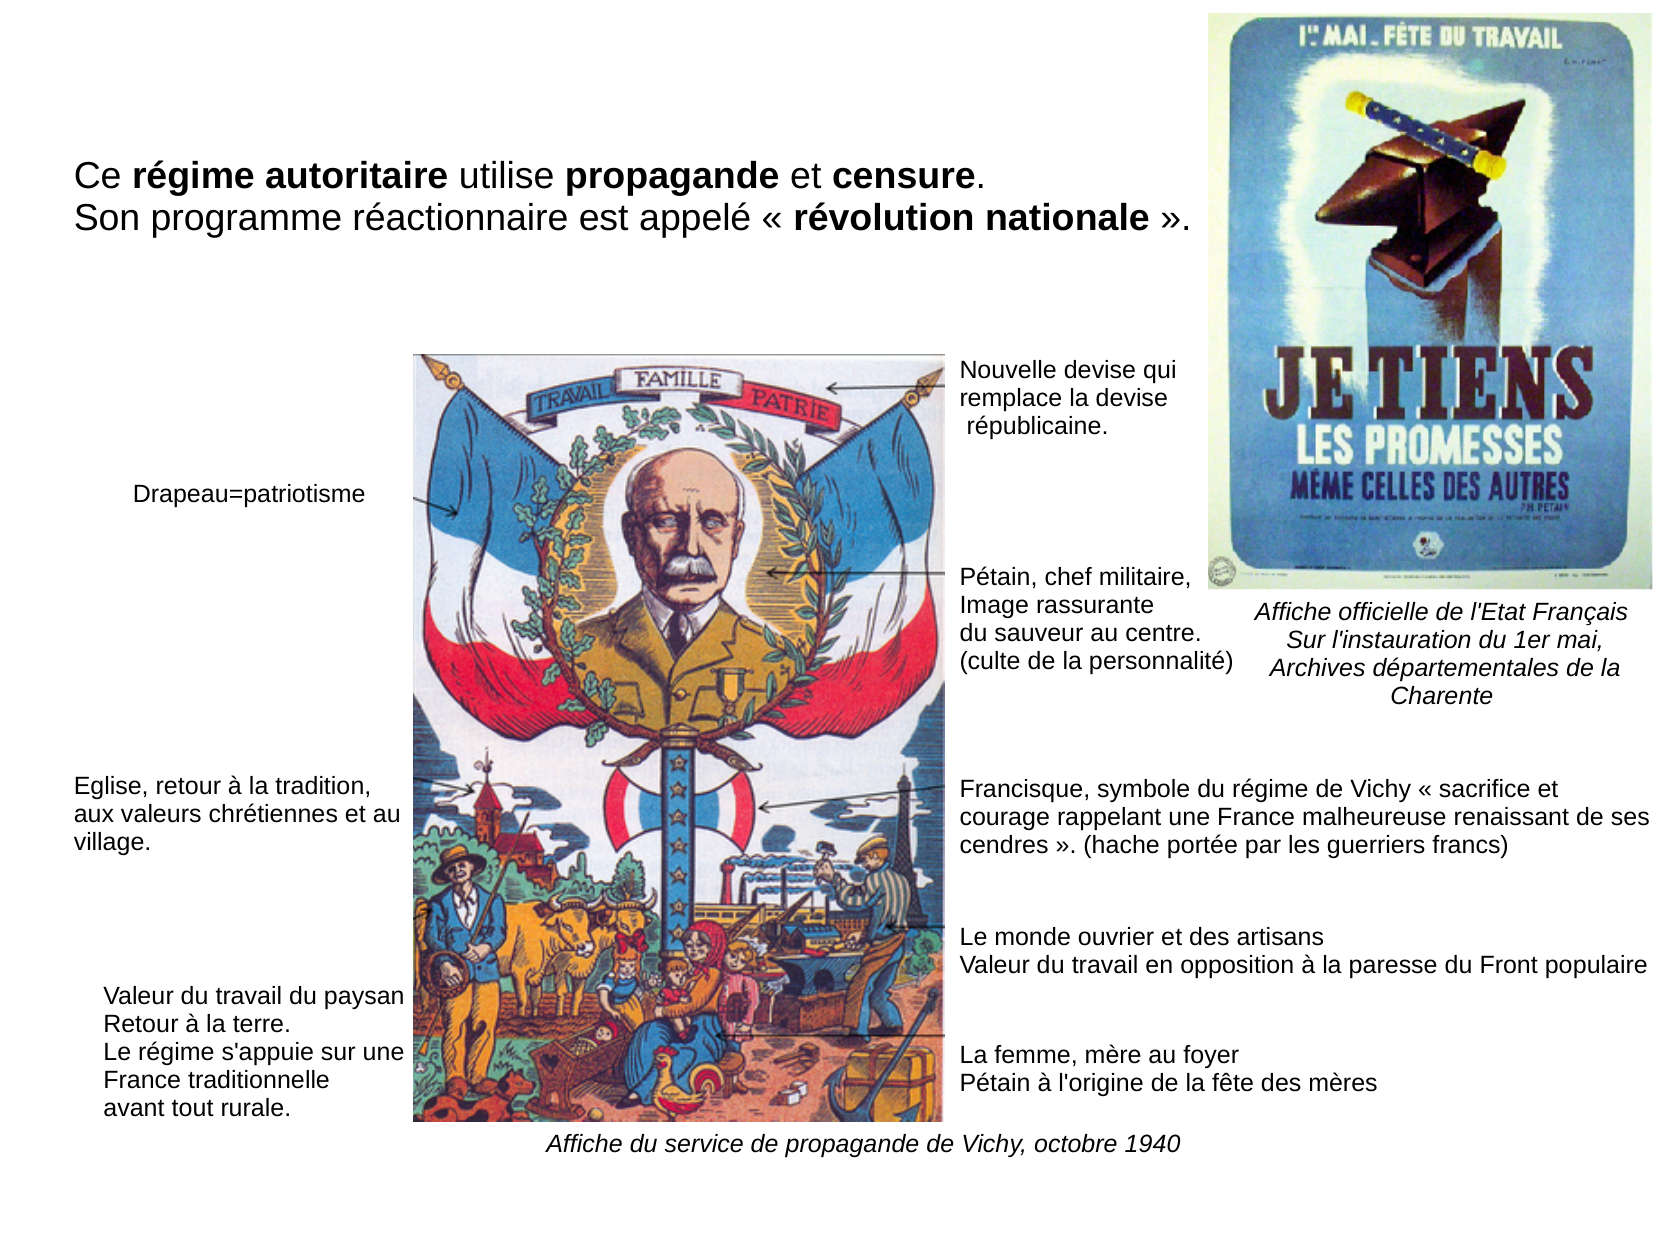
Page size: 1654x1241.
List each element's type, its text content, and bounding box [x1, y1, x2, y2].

text_box Valeur du travail du paysan Retour à la terre. Le régime s'appuie sur une France traditionnelle avant tout rurale. [88, 974, 421, 1130]
text_box Francisque, symbole du régime de Vichy « sacrifice et courage rappelant une France malheureuse renaissant de ses cendres ». (hache portée par les guerriers francs) [944, 767, 1654, 867]
text_box Ce régime autoritaire utilise propagande et censure. Son programme réactionnaire est appelé « révolution nationale ». [59, 146, 1208, 249]
text_box Affiche du service de propagande de Vichy, octobre 1940 [531, 1122, 1198, 1166]
text_box Drapeau=patriotisme [118, 472, 414, 516]
text_box Eglise, retour à la tradition, aux valeurs chrétiennes et au village. [59, 764, 469, 864]
text_box Affiche officielle de l'Etat Français Sur l'instauration du 1er mai, Archives départementales de la Charente [1240, 591, 1652, 768]
picture [1208, 13, 1654, 591]
picture [413, 354, 945, 1123]
text_box Pétain, chef militaire, Image rassurante du sauveur au centre. (culte de la personnalité) [944, 555, 1240, 683]
text_box Nouvelle devise qui remplace la devise républicaine. [944, 348, 1192, 448]
text_box La femme, mère au foyer Pétain à l'origine de la fête des mères [944, 1033, 1395, 1105]
text_box Le monde ouvrier et des artisans Valeur du travail en opposition à la paresse du Front populaire [944, 915, 1654, 987]
